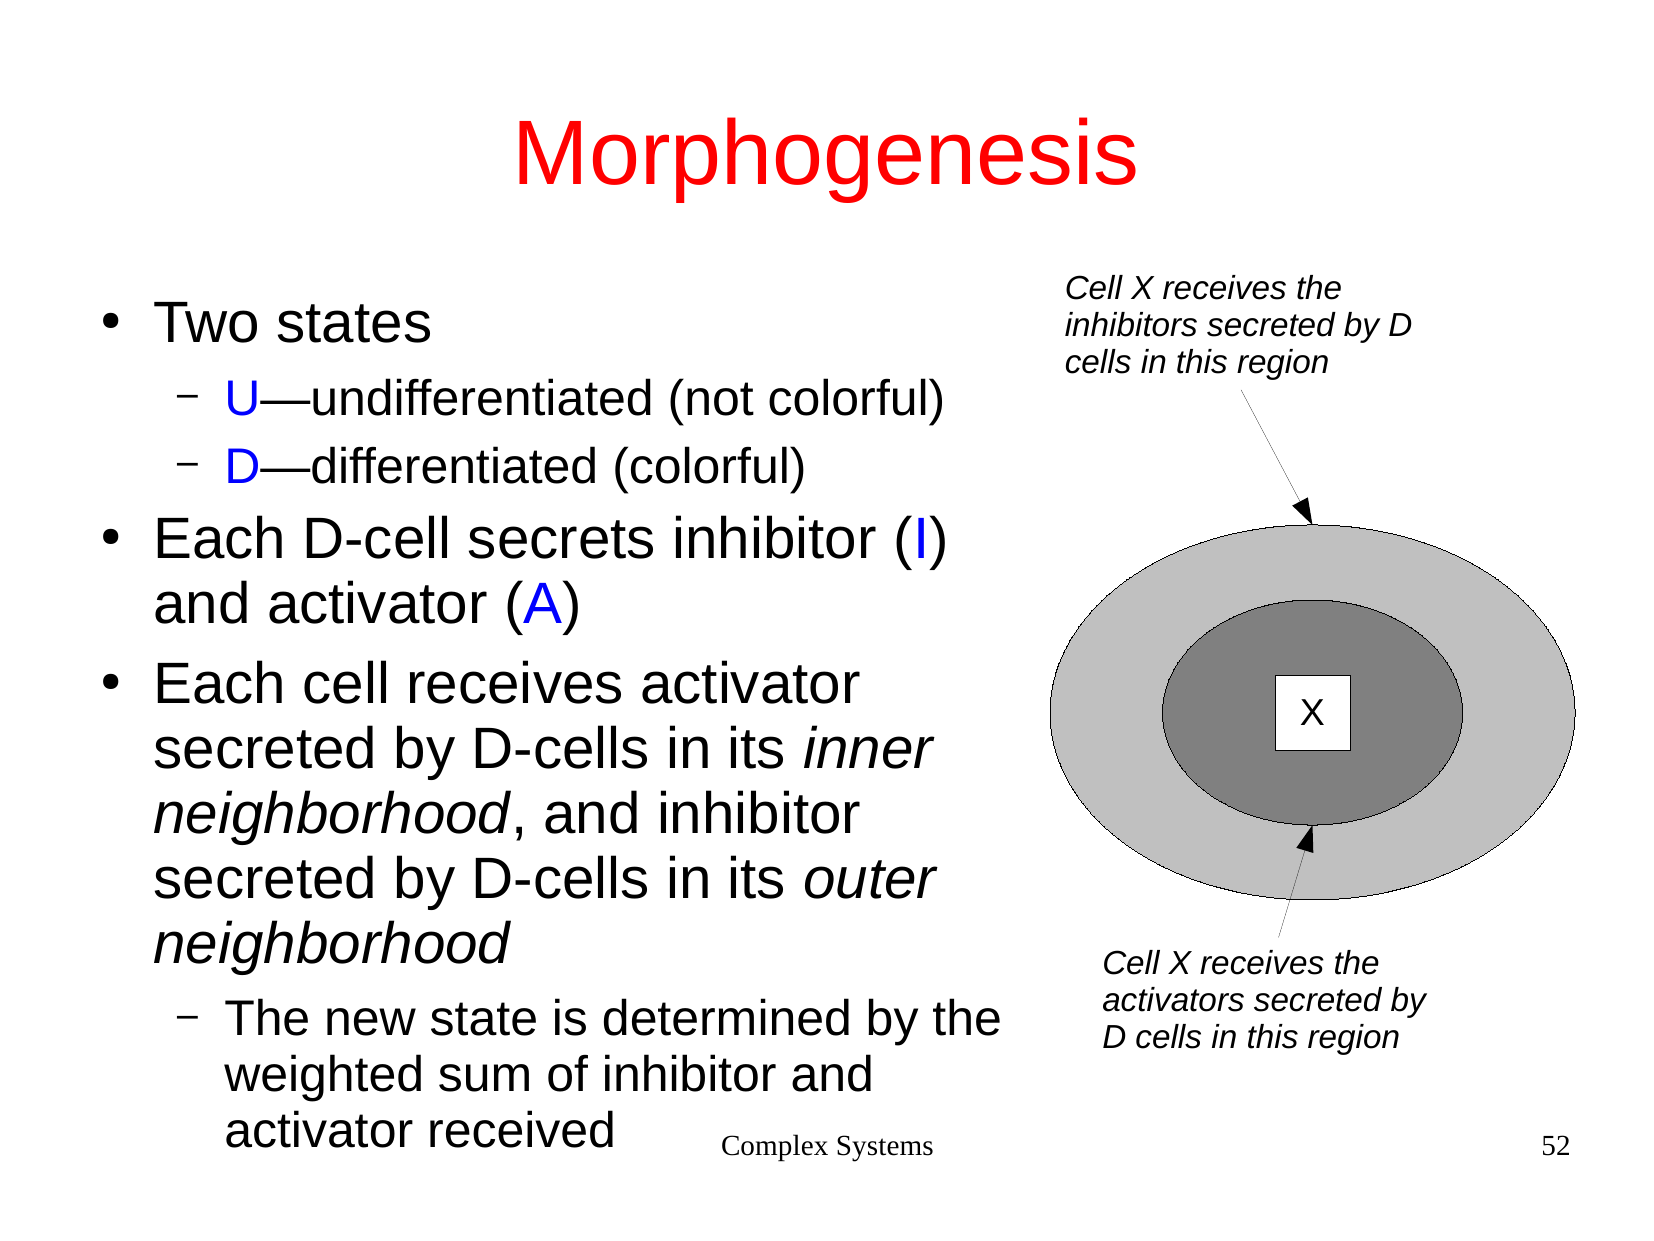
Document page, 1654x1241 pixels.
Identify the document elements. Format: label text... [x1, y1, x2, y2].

text_box X [1275, 675, 1351, 751]
title Morphogenesis [82, 49, 1571, 257]
text_box Cell X receives the inhibitors secreted by D cells in this region [1050, 262, 1433, 390]
text_box Cell X receives the activators secreted by D cells in this region [1087, 937, 1470, 1065]
text_box [1051, 524, 1576, 900]
list Two states U—undifferentiated (not colorful) D—differentiated (colorful) Each D-cell secrets inhibitor (I) and activator (A) Each cell receives activator secreted by D-cells in its inner neighborhood, and inhibitor secreted by D-cells in its outer neighborhood The new state is determined by the weighted sum of inhibitor and activator received [82, 290, 1051, 1163]
